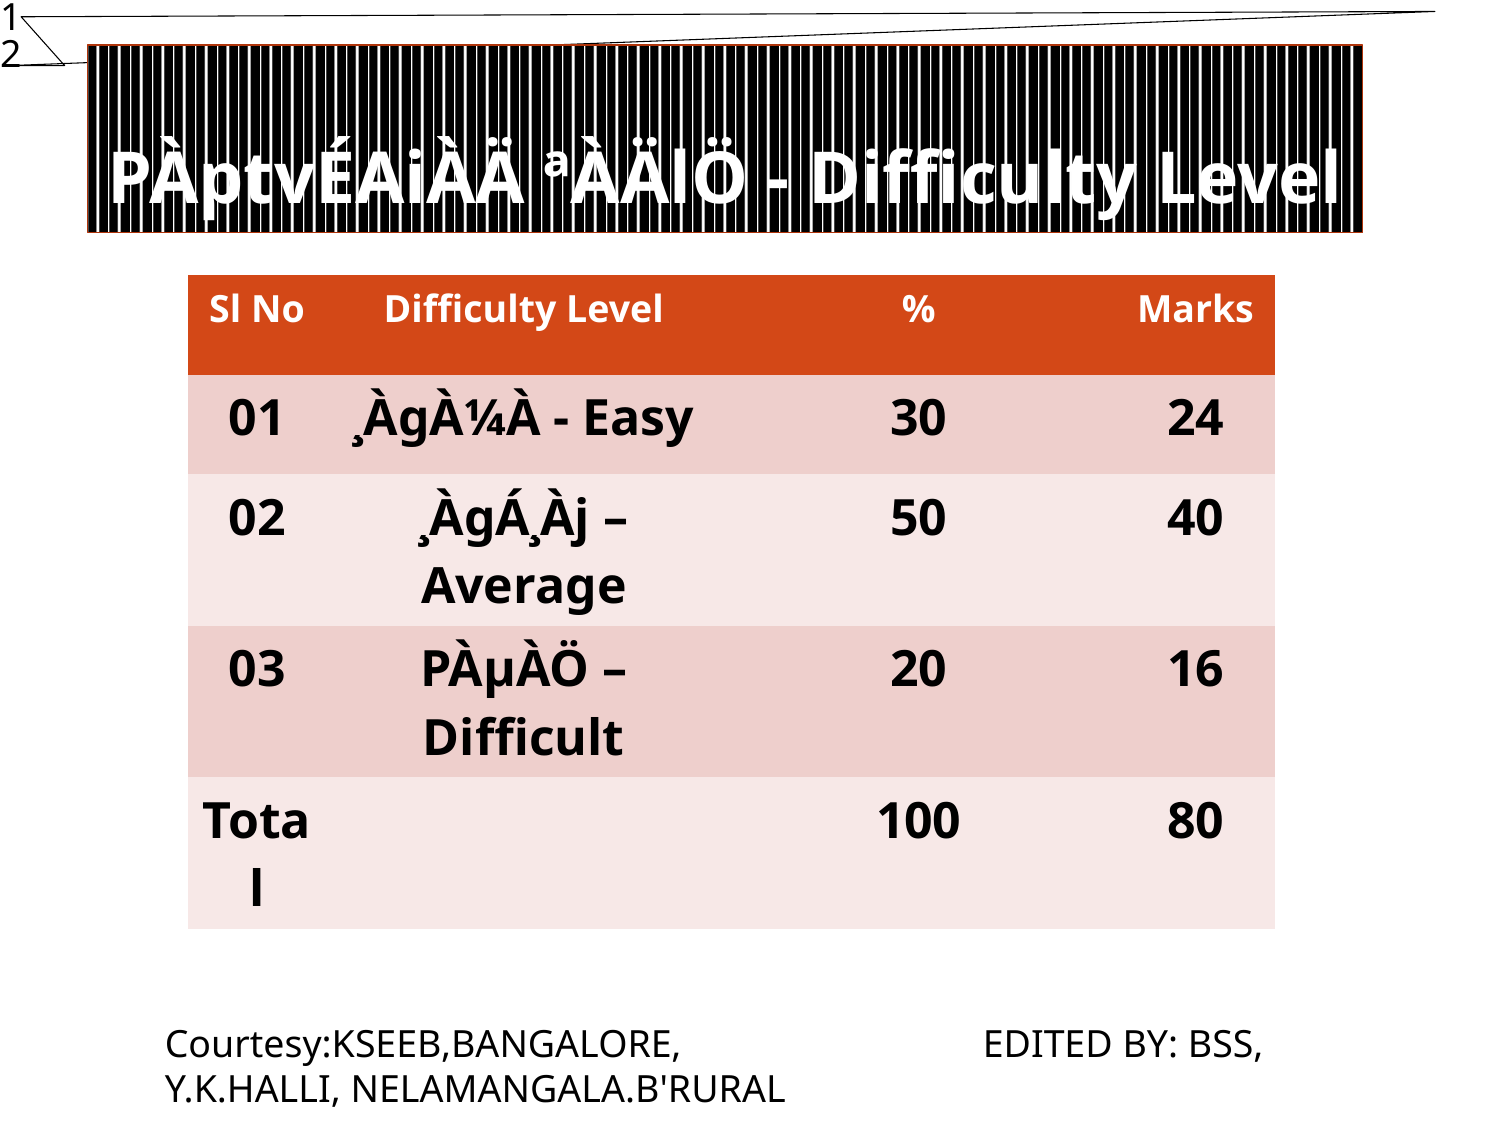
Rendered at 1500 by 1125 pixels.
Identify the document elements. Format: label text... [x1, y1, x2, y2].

table_header Sl No [188, 275, 326, 375]
title PÀptvÉAiÀÄ ªÀÄlÖ - Difficulty Level [87, 45, 1363, 233]
table_cell 50 [721, 474, 1116, 626]
table_header Marks [1116, 275, 1275, 375]
table_cell ¸ÀgÁ¸Àj – Average [326, 474, 721, 626]
table_cell [326, 777, 721, 929]
table_cell 24 [1116, 375, 1275, 474]
table_cell PÀµÀÖ – Difficult [326, 626, 721, 777]
table_cell 02 [188, 474, 326, 626]
table_cell ¸ÀgÀ¼À - Easy [326, 375, 721, 474]
footer Courtesy:KSEEB,BANGALORE, EDITED BY: BSS, Y.K.HALLI, NELAMANGALA.B'RURAL [150, 1012, 1388, 1088]
table_header % [721, 275, 1116, 375]
table_cell 80 [1116, 777, 1275, 929]
table_header Difficulty Level [326, 275, 721, 375]
table_cell 40 [1116, 474, 1275, 626]
table_cell 03 [188, 626, 326, 777]
table_cell 20 [721, 626, 1116, 777]
table_cell 01 [188, 375, 326, 474]
table_cell 30 [721, 375, 1116, 474]
table_cell Total [188, 777, 326, 929]
table_cell 16 [1116, 626, 1275, 777]
table_cell 100 [721, 777, 1116, 929]
